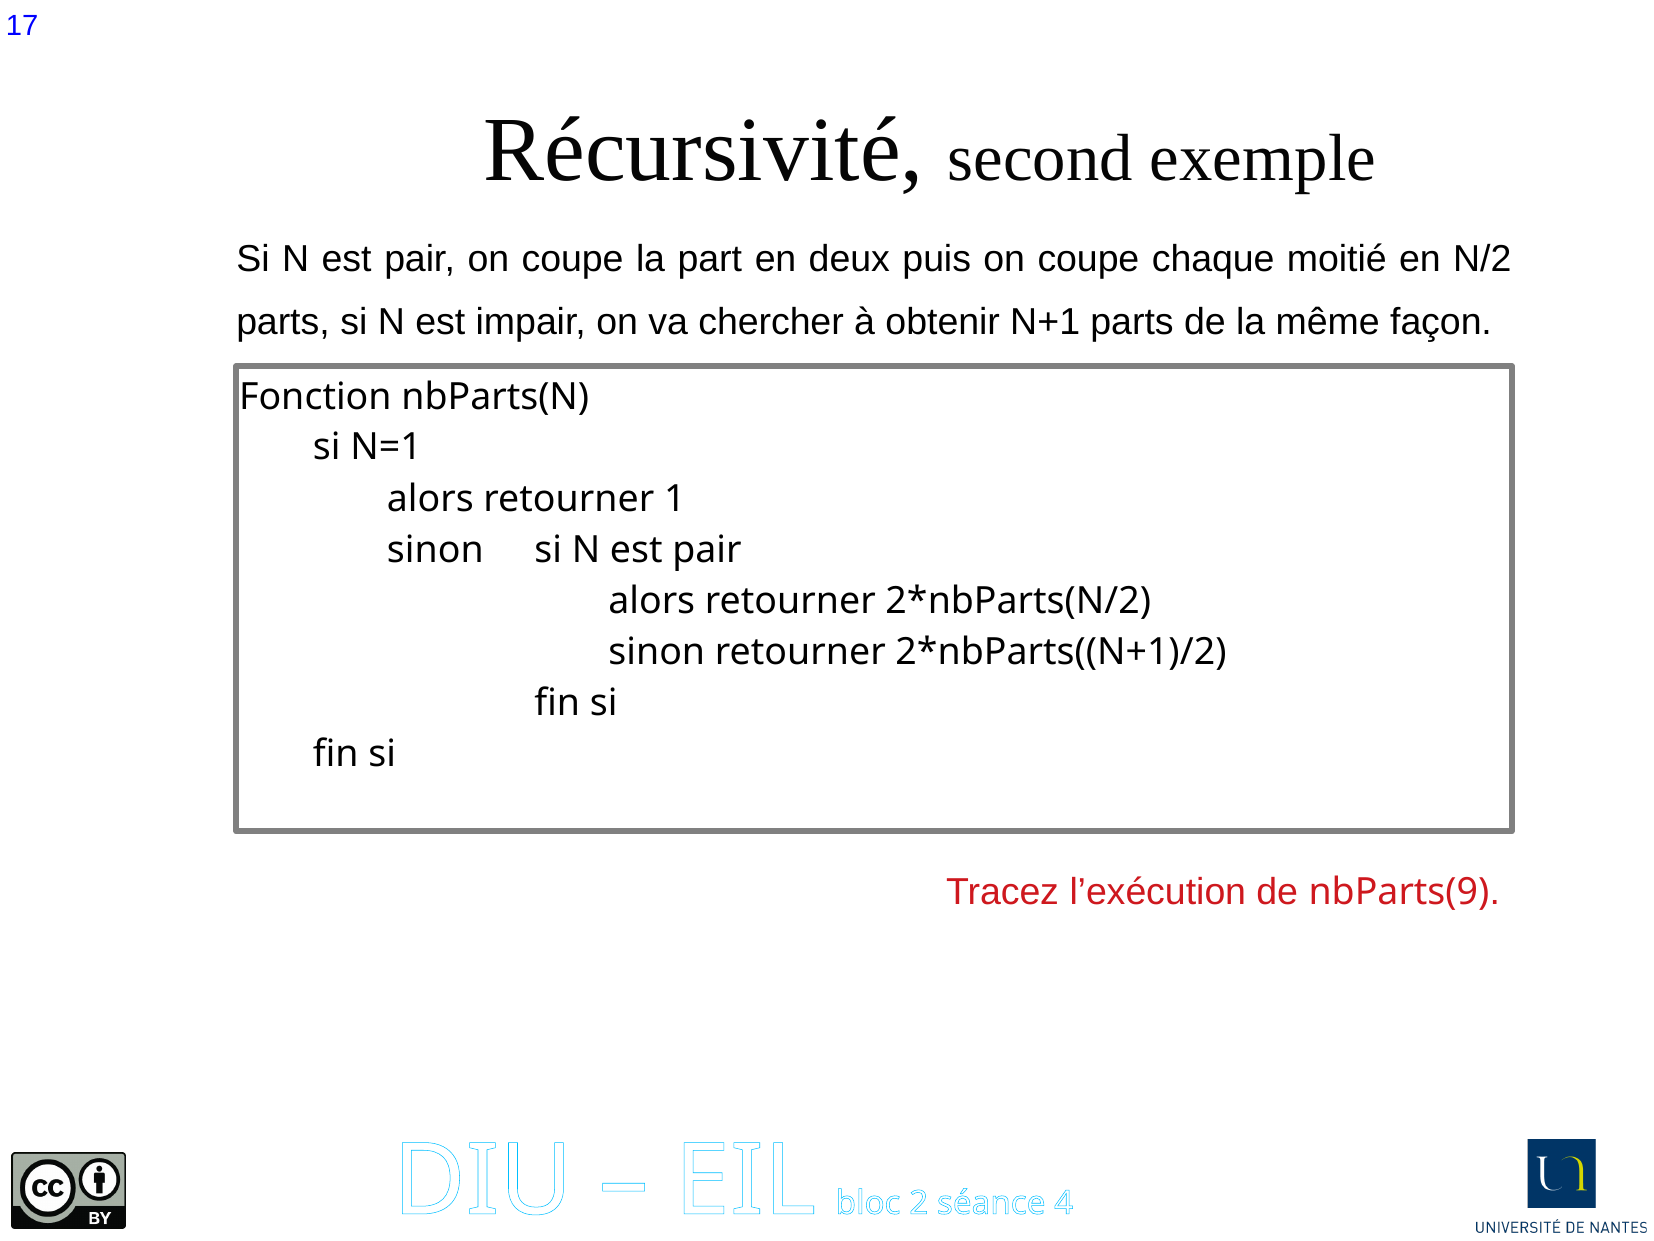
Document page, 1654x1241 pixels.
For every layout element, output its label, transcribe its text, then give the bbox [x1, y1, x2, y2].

picture [508, 1142, 564, 1216]
picture [1476, 1139, 1647, 1233]
picture [1028, 1195, 1045, 1215]
picture [910, 1189, 927, 1215]
picture [733, 1142, 761, 1215]
picture [683, 1142, 725, 1215]
picture [402, 1142, 460, 1215]
title Récursivité, second exemple [265, 47, 1595, 252]
picture [938, 1195, 952, 1215]
picture [1054, 1189, 1073, 1215]
picture [1012, 1195, 1026, 1215]
picture [838, 1188, 855, 1215]
picture [469, 1142, 496, 1215]
text_box Tracez l’exécution de nbParts(9). [224, 838, 1501, 973]
picture [858, 1188, 863, 1215]
picture [866, 1195, 884, 1215]
picture [972, 1195, 988, 1215]
picture [773, 1142, 815, 1215]
picture [886, 1195, 900, 1215]
picture [11, 1152, 126, 1229]
text_box Fonction nbParts(N) si N=1 alors retourner 1 sinon si N est pair alors retourner 2*nbParts(N/2) sinon retourner 2*nbParts((N+1)/2) fin si fin si [236, 366, 1512, 798]
picture [992, 1195, 1009, 1215]
picture [602, 1182, 645, 1192]
picture [954, 1188, 971, 1215]
subtitle Si N est pair, on coupe la part en deux puis on coupe chaque moitié en N/2 parts, si N est impair, on va chercher à obtenir N+1 parts de la même façon. [236, 216, 1512, 363]
